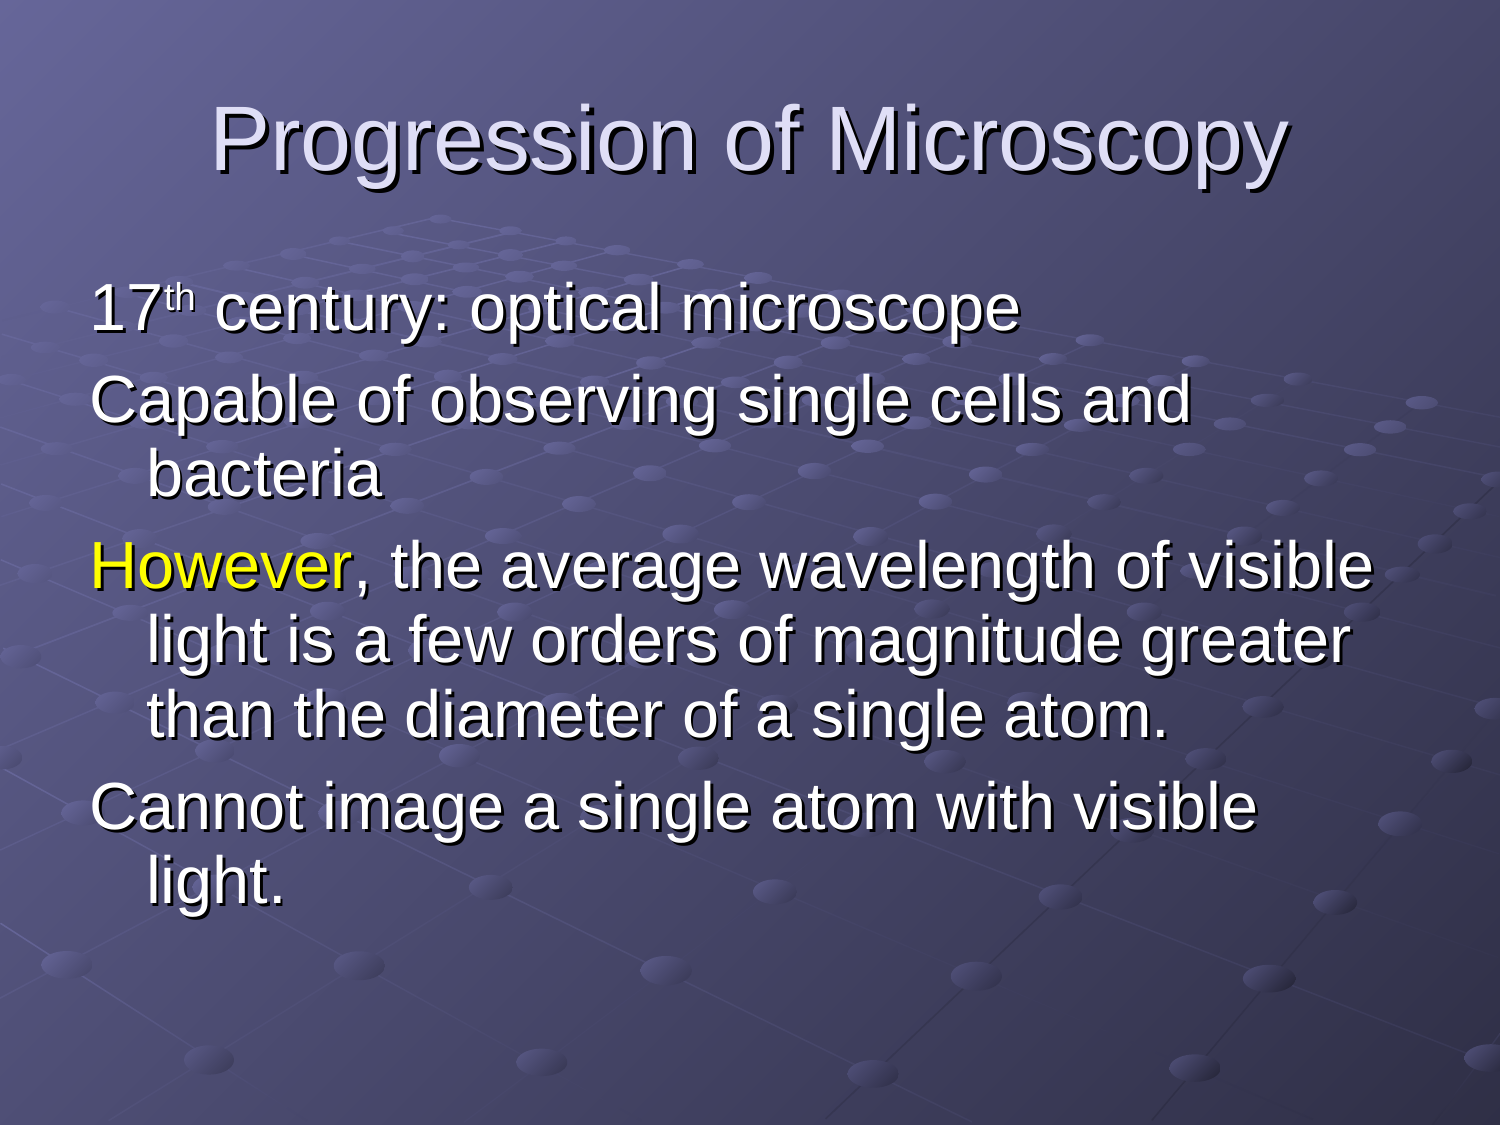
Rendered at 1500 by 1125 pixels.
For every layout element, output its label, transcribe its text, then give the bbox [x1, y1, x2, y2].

title Progression of Microscopy [75, 45, 1426, 233]
list 17th century: optical microscope Capable of observing single cells and bacteria However, the average wavelength of visible light is a few orders of magnitude greater than the diameter of a single atom. Cannot image a single atom with visible light. [75, 262, 1426, 1007]
